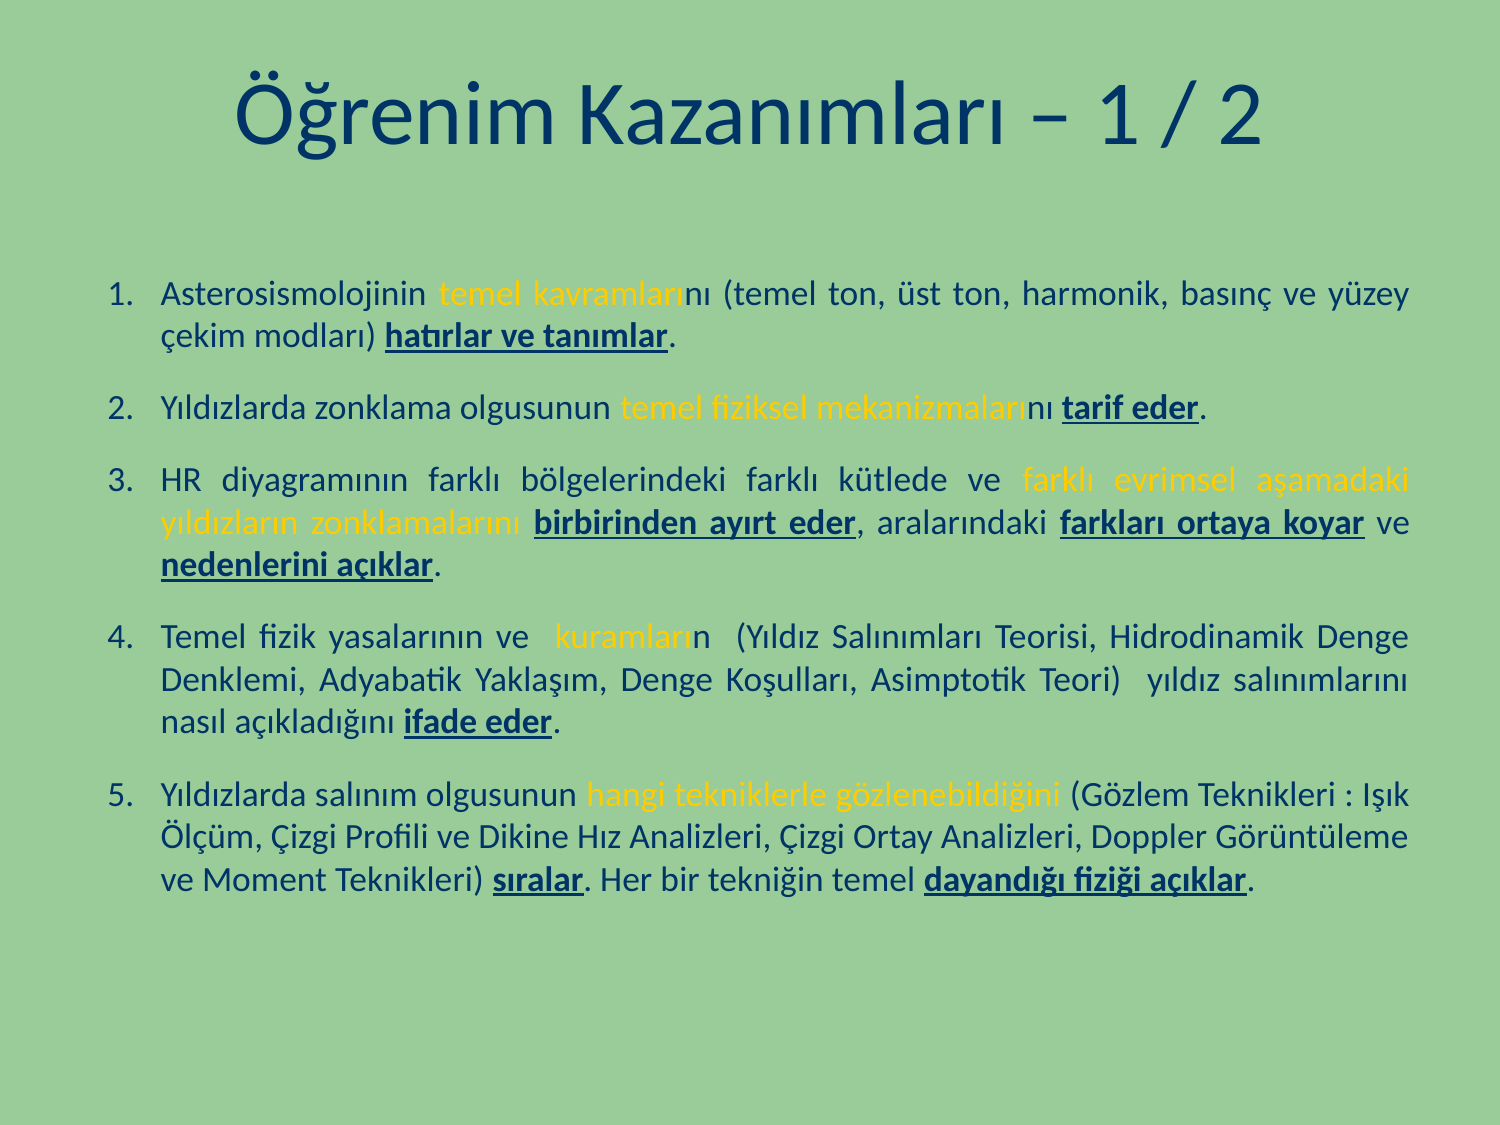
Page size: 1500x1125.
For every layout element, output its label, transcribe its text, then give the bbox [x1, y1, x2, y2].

list Asterosismolojinin temel kavramlarını (temel ton, üst ton, harmonik, basınç ve yüzey çekim modları) hatırlar ve tanımlar. Yıldızlarda zonklama olgusunun temel fiziksel mekanizmalarını tarif eder. HR diyagramının farklı bölgelerindeki farklı kütlede ve farklı evrimsel aşamadaki yıldızların zonklamalarını birbirinden ayırt eder, aralarındaki farkları ortaya koyar ve nedenlerini açıklar. Temel fizik yasalarının ve kuramların (Yıldız Salınımları Teorisi, Hidrodinamik Denge Denklemi, Adyabatik Yaklaşım, Denge Koşulları, Asimptotik Teori) yıldız salınımlarını nasıl açıkladığını ifade eder. Yıldızlarda salınım olgusunun hangi tekniklerle gözlenebildiğini (Gözlem Teknikleri : Işık Ölçüm, Çizgi Profili ve Dikine Hız Analizleri, Çizgi Ortay Analizleri, Doppler Görüntüleme ve Moment Teknikleri) sıralar. Her bir tekniğin temel dayandığı fiziği açıklar. [75, 262, 1425, 1005]
title Öğrenim Kazanımları – 1 / 2 [75, 45, 1425, 233]
